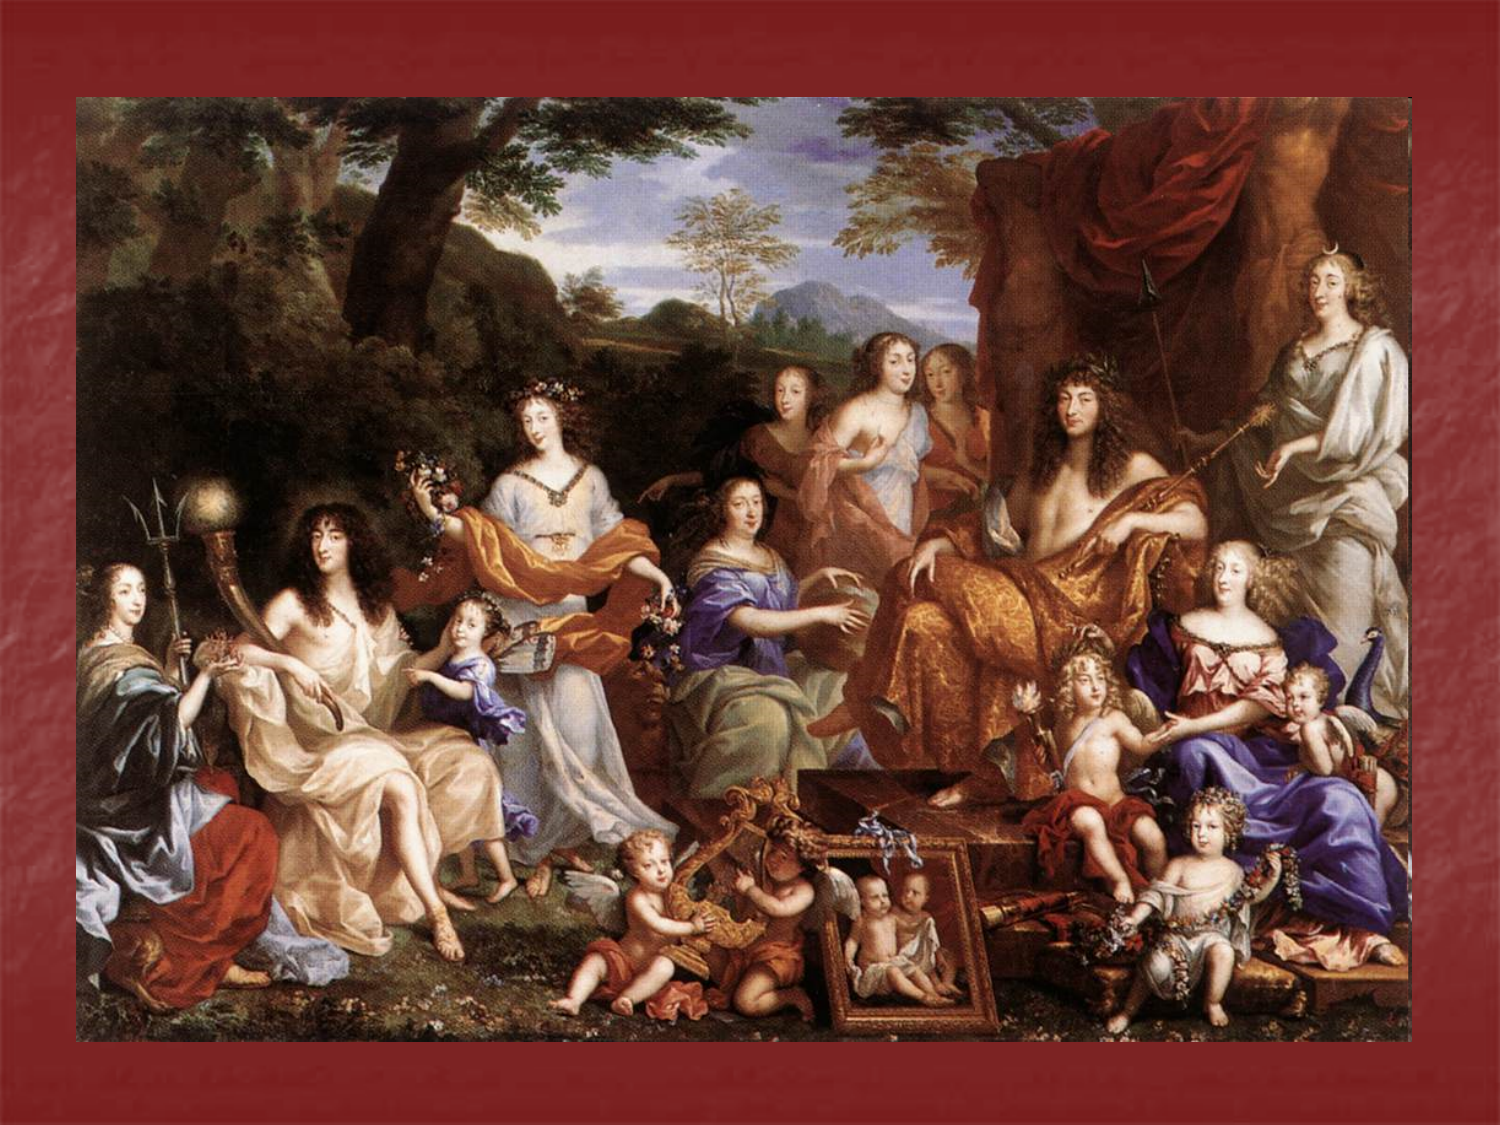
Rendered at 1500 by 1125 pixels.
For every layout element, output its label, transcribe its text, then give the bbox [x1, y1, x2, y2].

picture [0, 0, 1500, 1125]
title Umetnost [75, 62, 1425, 288]
list Prav tako kot za slavo v vojni je skrbel za pokroviteljstvo umetnosti Slavna dramatika Moliere in Racine sta pisala igre, prirejene za njegov dvor Francoski mojstri so ga upodabljali, njegove slike krasijo palače Njegov lastni glasbenik Jean Baptiste Lully je igral in razvajal s glasbo njegove obiskovalce. Ludvik je osnoval akademije slikarstva in kiparstva (1655), znanosti (1666) in arhitekture (1671) in leta 1680 je otvoril Comédio Française. Njegova veličastna palača Versailles je postala center Evrope. Po letu 1683 se je poročil s priležnico Madame de Maintenon; ona ga je vzpodbujala in vnemala za obnovo mest. Ludvik je poskrbel za razvoj Pariza kakor nihče drug. Obnovil je obzidje, zgradil dom za veterane, načrtoval izgradnjo avenije Chaps-Elysées in obnovil Notre Dame. Imel je množico šivilj in krojačev, šivali razkošne obleke z naborki Baročna umetnost doživela poseben razmah v času njegove vladavine [76, 243, 1427, 1047]
